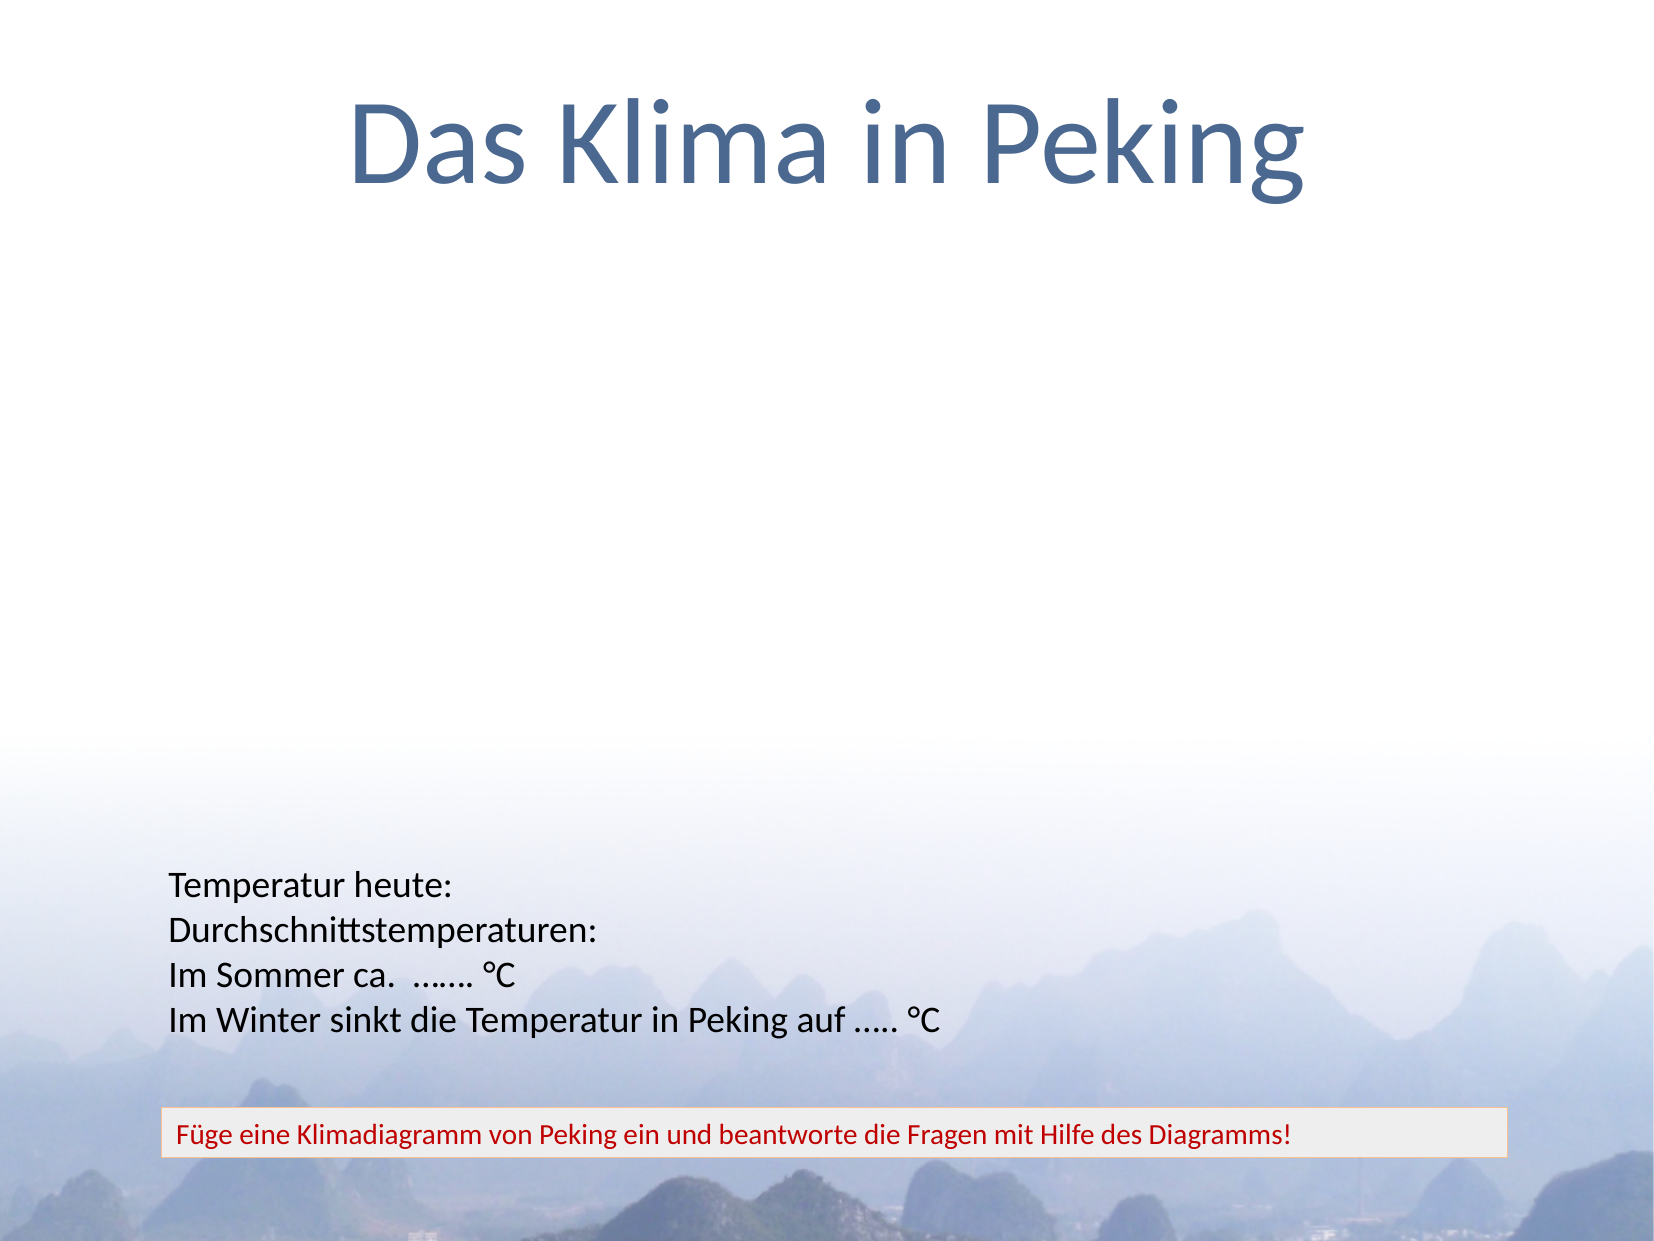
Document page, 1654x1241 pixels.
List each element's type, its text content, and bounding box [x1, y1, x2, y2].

text_box Füge eine Klimadiagramm von Peking ein und beantworte die Fragen mit Hilfe des Diagramms! [161, 1107, 1508, 1158]
title Das Klima in Peking [82, 49, 1571, 257]
picture [0, 3, 1654, 1241]
text_box Temperatur heute: Durchschnittstemperaturen: Im Sommer ca. ……. °C Im Winter sinkt die Temperatur in Peking auf ….. °C [153, 852, 1512, 1047]
